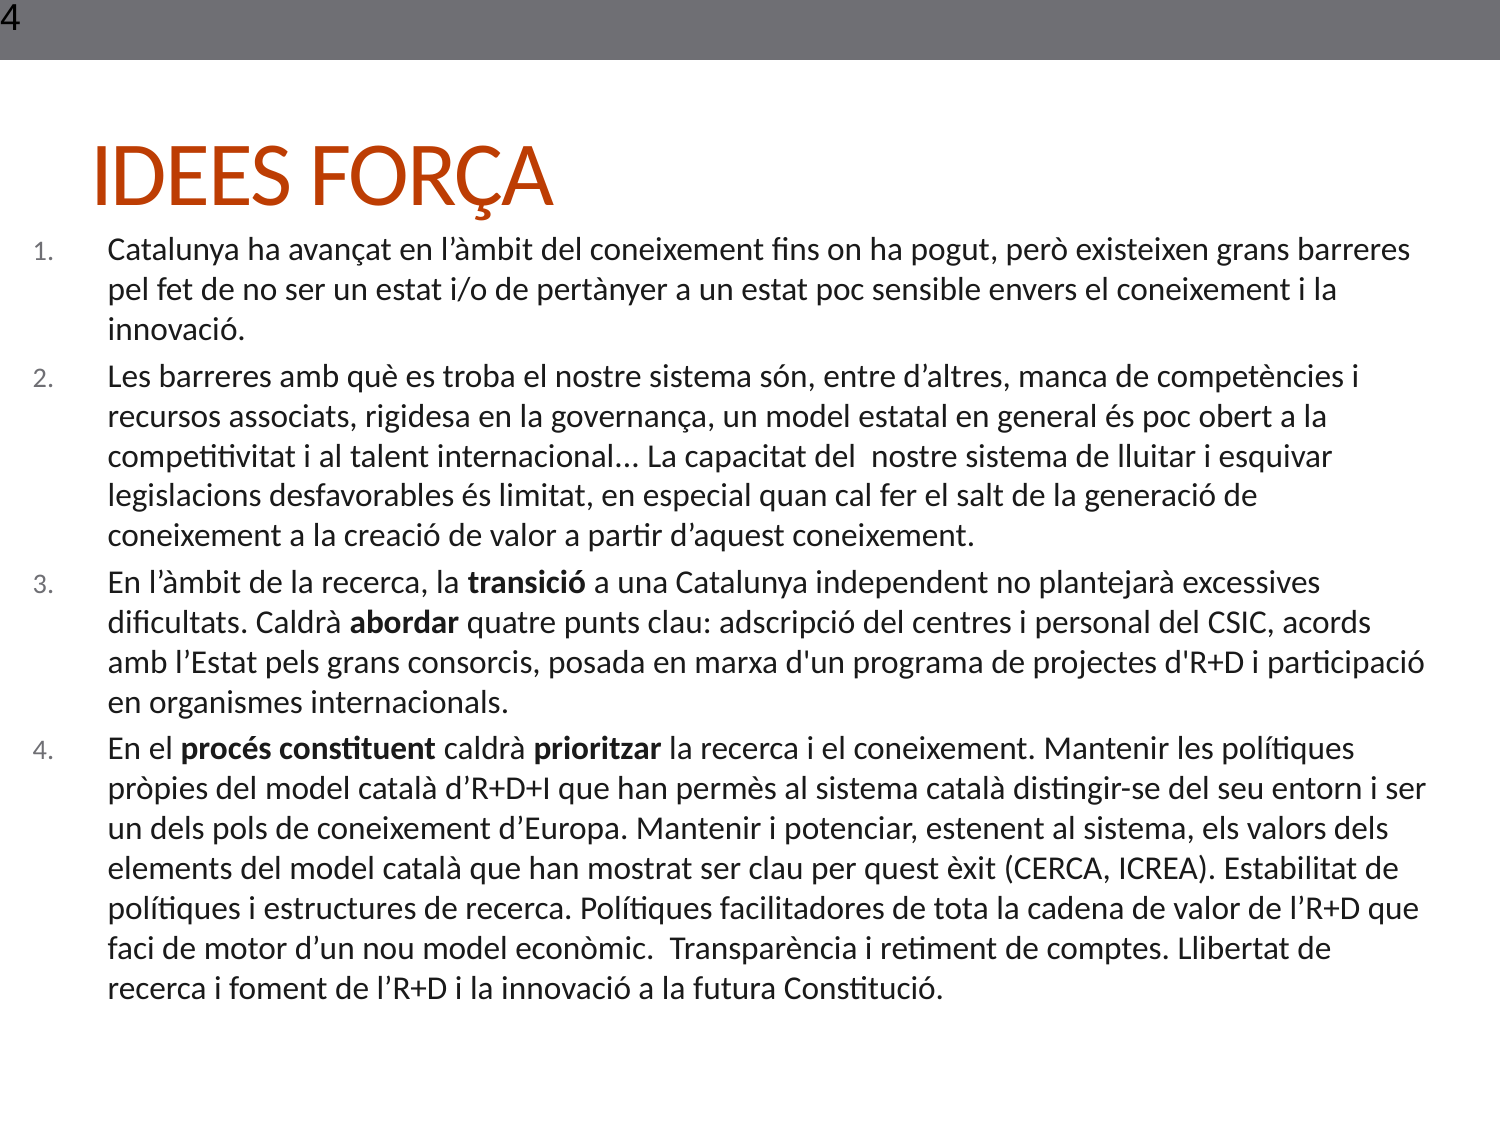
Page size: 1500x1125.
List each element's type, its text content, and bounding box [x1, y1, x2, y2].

title IDEES FORÇA [75, 87, 1425, 219]
text_box Catalunya ha avançat en l’àmbit del coneixement fins on ha pogut, però existeixen grans barreres pel fet de no ser un estat i/o de pertànyer a un estat poc sensible envers el coneixement i la innovació. Les barreres amb què es troba el nostre sistema són, entre d’altres, manca de competències i recursos associats, rigidesa en la governança, un model estatal en general és poc obert a la competitivitat i al talent internacional... La capacitat del nostre sistema de lluitar i esquivar legislacions desfavorables és limitat, en especial quan cal fer el salt de la generació de coneixement a la creació de valor a partir d’aquest coneixement. En l’àmbit de la recerca, la transició a una Catalunya independent no plantejarà excessives dificultats. Caldrà abordar quatre punts clau: adscripció del centres i personal del CSIC, acords amb l’Estat pels grans consorcis, posada en marxa d'un programa de projectes d'R+D i participació en organismes internacionals. En el procés constituent caldrà prioritzar la recerca i el coneixement. Mantenir les polítiques pròpies del model català d’R+D+I que han permès al sistema català distingir-se del seu entorn i ser un dels pols de coneixement d’Europa. Mantenir i potenciar, estenent al sistema, els valors dels elements del model català que han mostrat ser clau per quest èxit (CERCA, ICREA). Estabilitat de polítiques i estructures de recerca. Polítiques facilitadores de tota la cadena de valor de l’R+D que faci de motor d’un nou model econòmic. Transparència i retiment de comptes. Llibertat de recerca i foment de l’R+D i la innovació a la futura Constitució. [17, 219, 1450, 1088]
